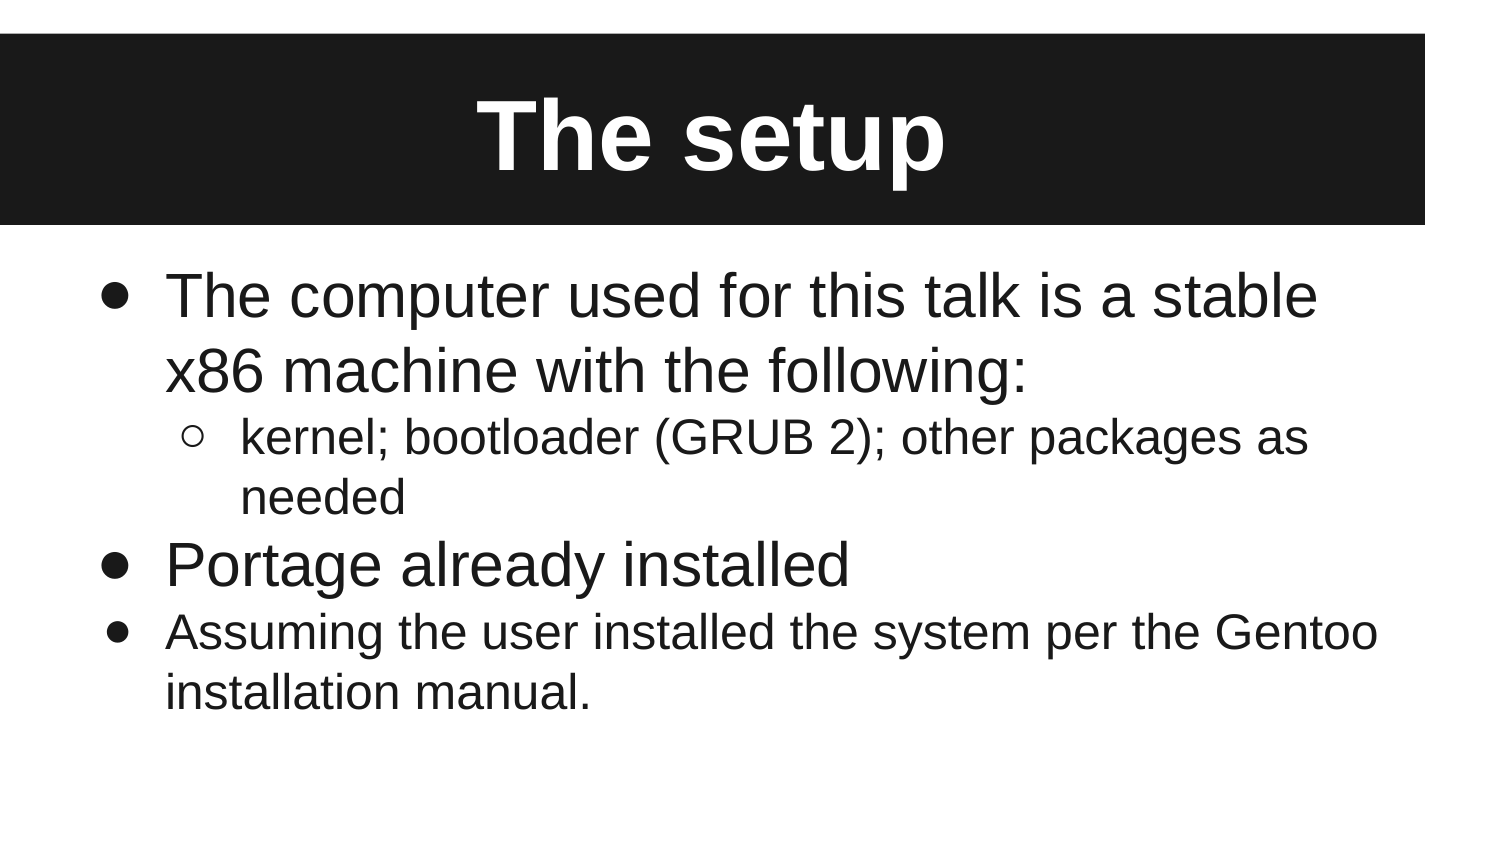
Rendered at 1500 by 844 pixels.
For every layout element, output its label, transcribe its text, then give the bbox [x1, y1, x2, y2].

list The computer used for this talk is a stable x86 machine with the following: kernel; bootloader (GRUB 2); other packages as needed Portage already installed Assuming the user installed the system per the Gentoo installation manual. [75, 239, 1425, 808]
title The setup [0, 33, 1425, 228]
